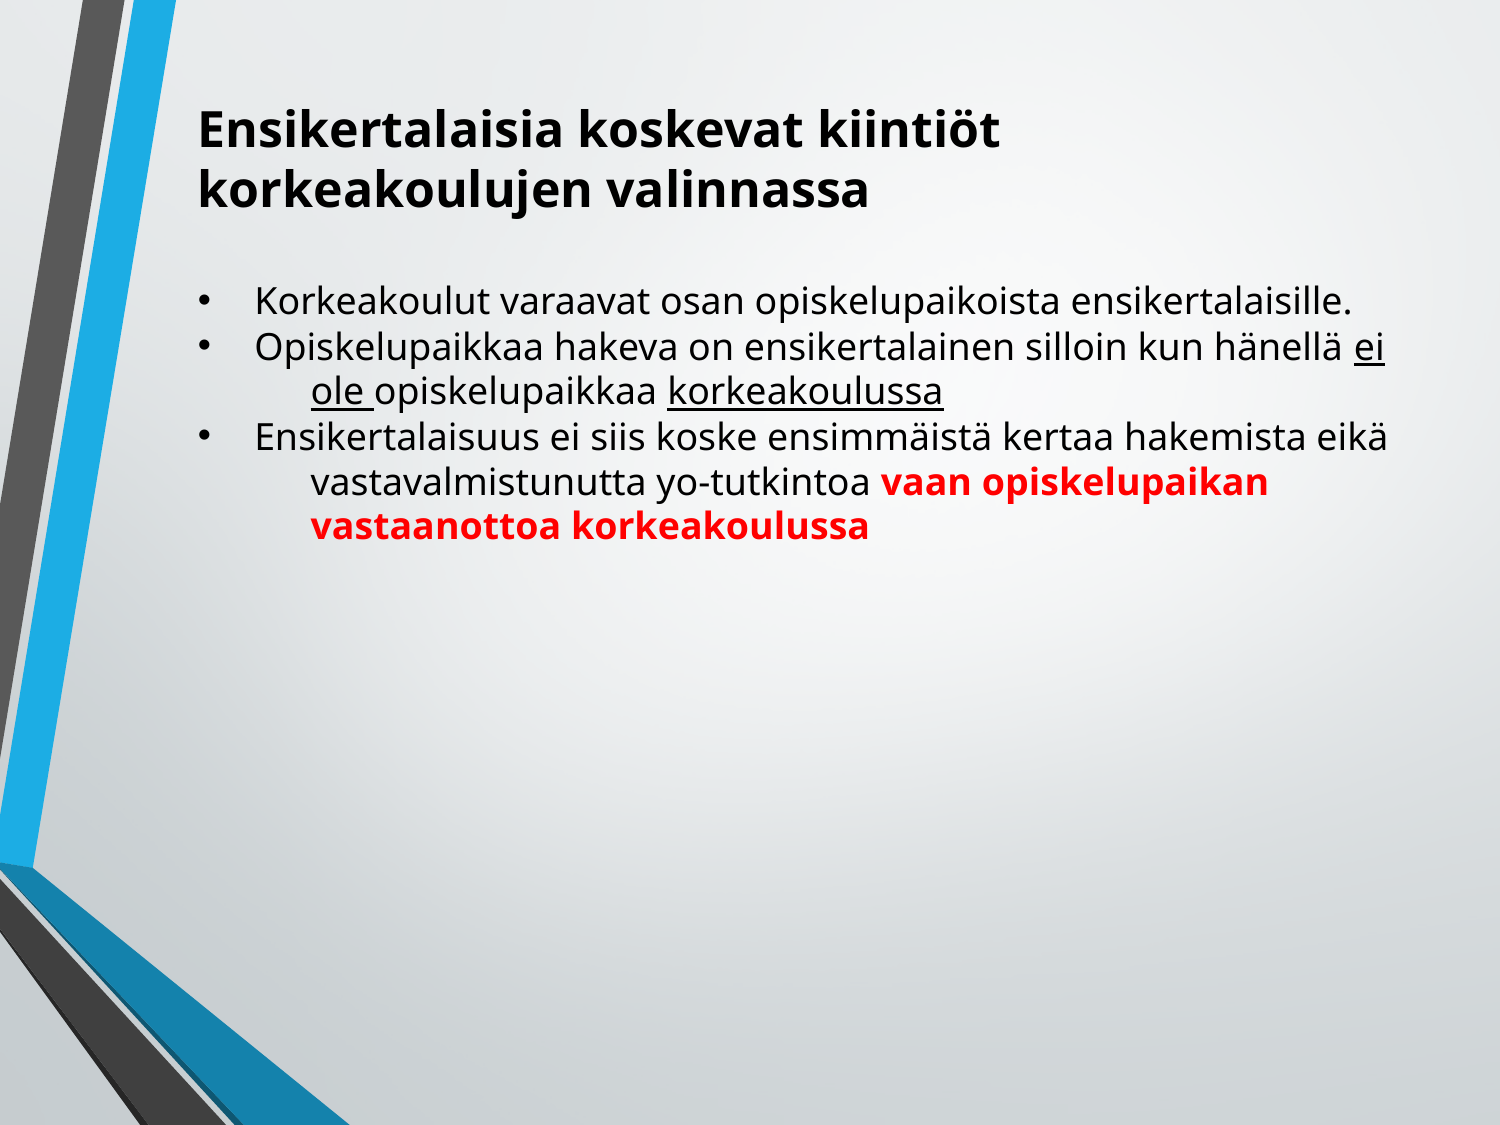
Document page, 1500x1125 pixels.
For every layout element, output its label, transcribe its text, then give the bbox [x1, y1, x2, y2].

text_box Ensikertalaisia koskevat kiintiöt korkeakoulujen valinnassa Korkeakoulut varaavat osan opiskelupaikoista ensikertalaisille. Opiskelupaikkaa hakeva on ensikertalainen silloin kun hänellä ei ole opiskelupaikkaa korkeakoulussa Ensikertalaisuus ei siis koske ensimmäistä kertaa hakemista eikä vastavalmistunutta yo-tutkintoa vaan opiskelupaikan vastaanottoa korkeakoulussa [183, 90, 1412, 560]
